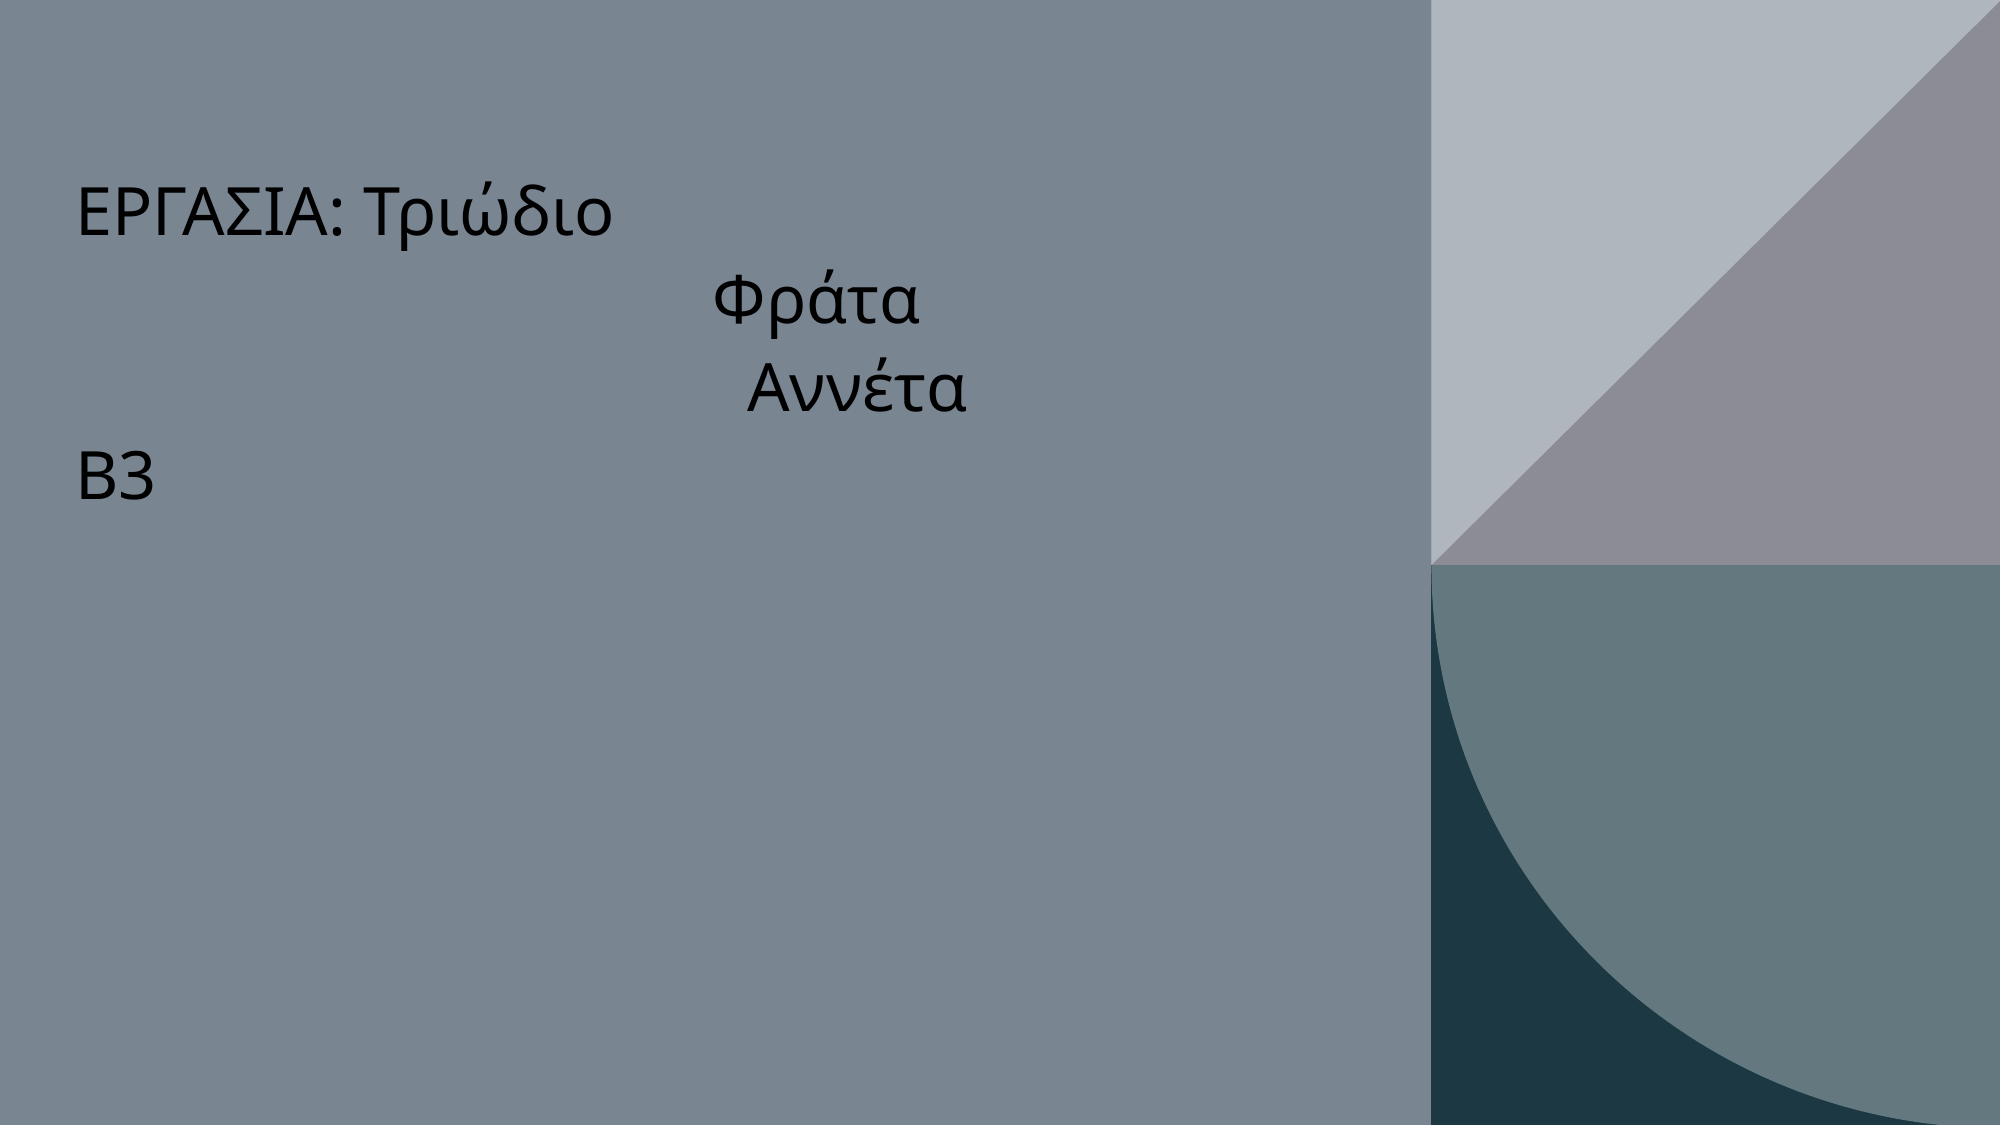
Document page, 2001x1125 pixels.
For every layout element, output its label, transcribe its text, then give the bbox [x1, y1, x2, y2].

title ΕΡΓΑΣΙΑ: Τριώδιο Φράτα Αννέτα Β3 [60, 153, 1032, 517]
text_box [0, 0, 2000, 1125]
